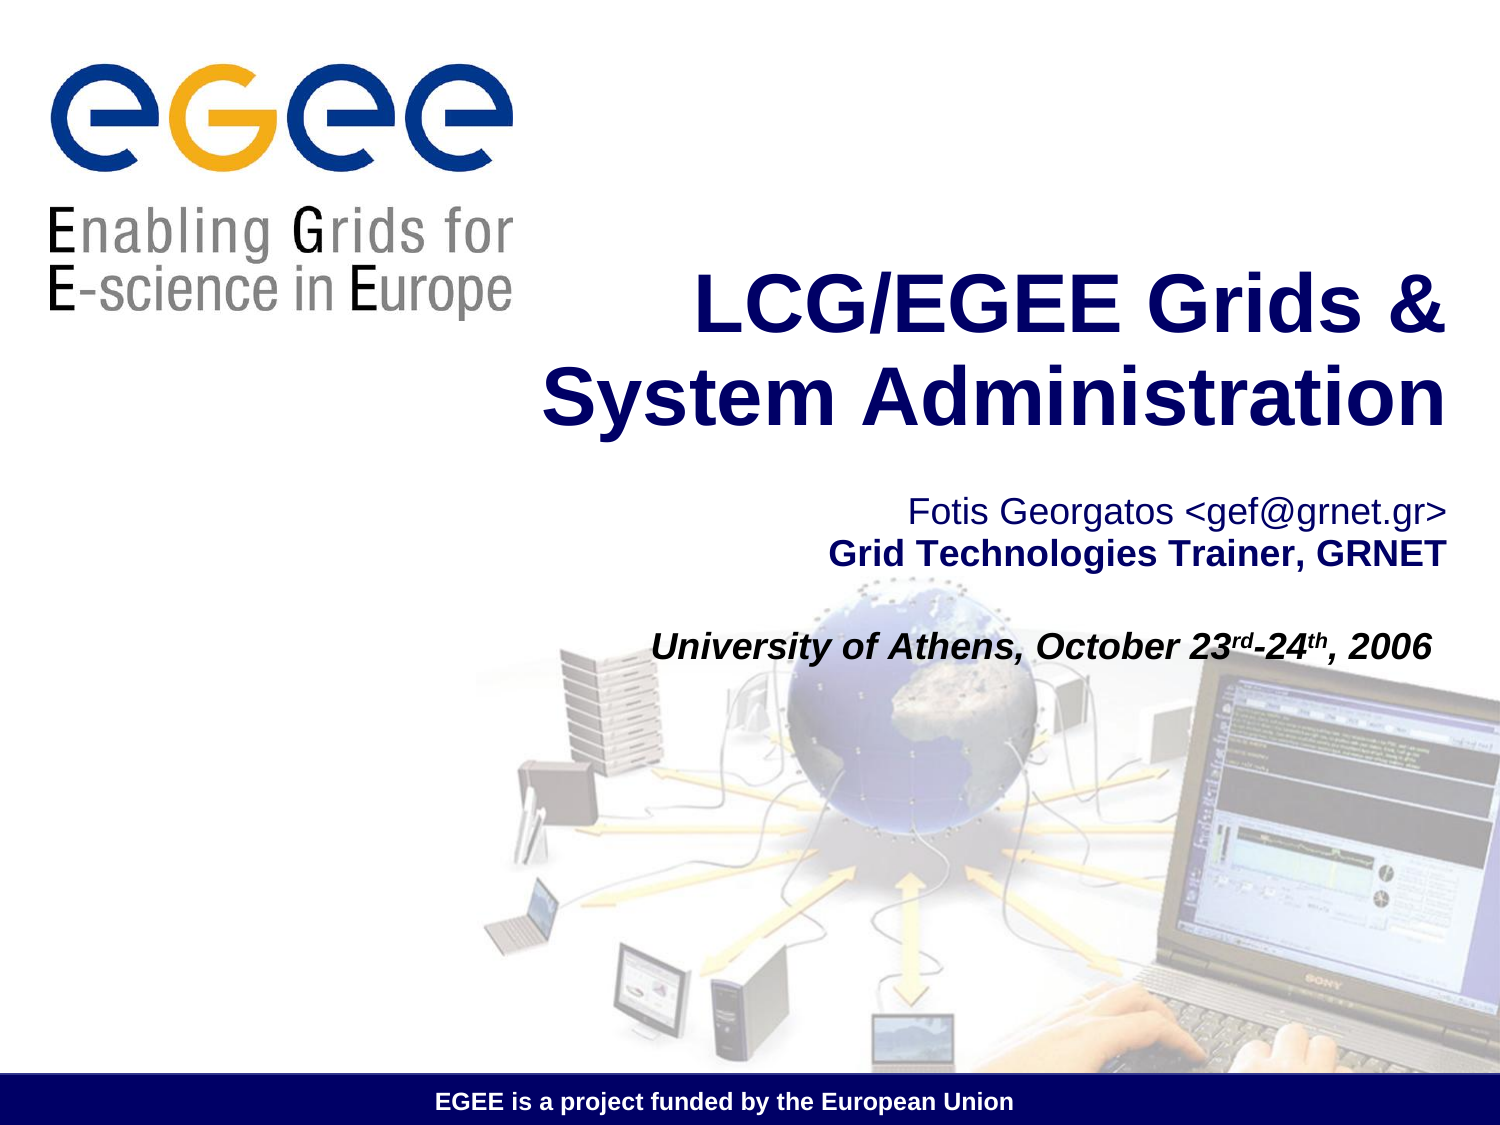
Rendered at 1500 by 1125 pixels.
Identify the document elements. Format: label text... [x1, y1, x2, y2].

text_box University of Athens, October 23rd-24th, 2006 [531, 618, 1447, 680]
title LCG/EGEE Grids & System Administration Fotis Georgatos <gef@grnet.gr> Grid Technologies Trainer, GRNET [500, 249, 1463, 651]
picture [50, 24, 513, 321]
text_box EGEE is a project funded by the European Union [74, 1079, 1375, 1125]
picture [476, 512, 1500, 1073]
